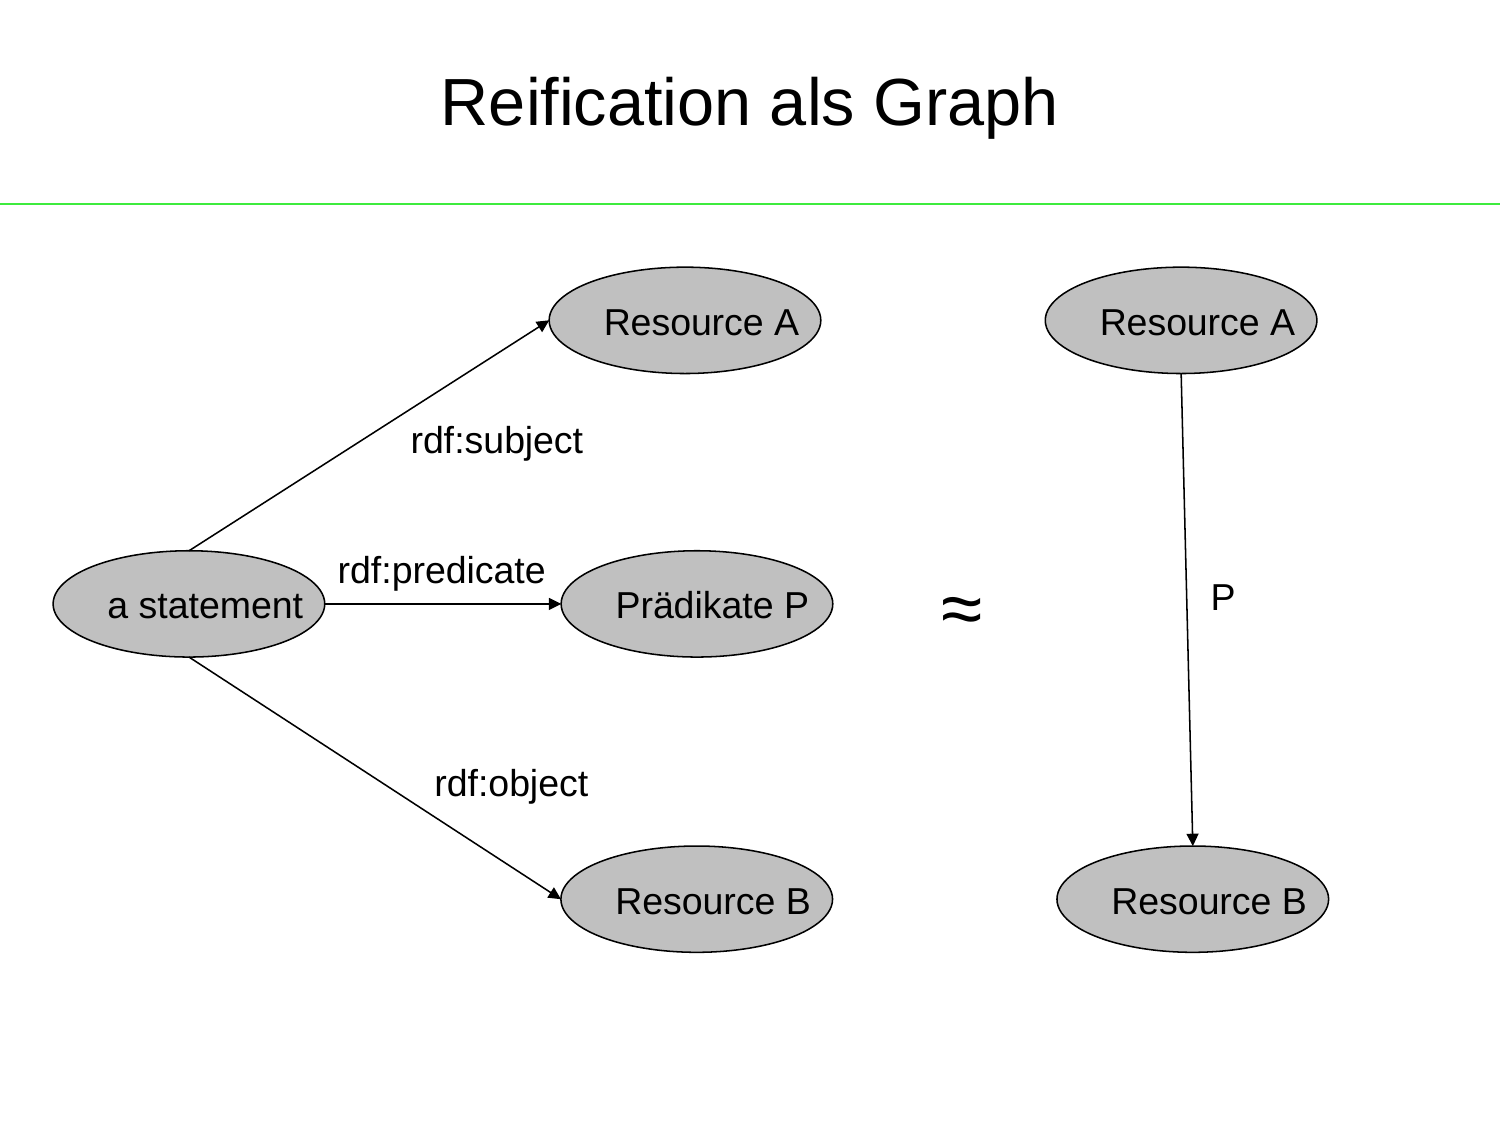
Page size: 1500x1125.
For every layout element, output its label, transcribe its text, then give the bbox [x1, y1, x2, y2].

text_box P [1195, 565, 1251, 627]
text_box rdf:object [419, 751, 604, 812]
text_box rdf:subject [395, 408, 599, 470]
text_box ≈ [926, 551, 998, 658]
text_box Resource A [549, 267, 821, 374]
text_box Resource A [1045, 267, 1317, 374]
text_box Resource B [1056, 846, 1329, 953]
text_box a statement [53, 550, 325, 658]
title Reification als Graph [75, 49, 1426, 155]
text_box rdf:predicate [322, 538, 561, 600]
text_box Prädikate P [561, 550, 833, 658]
text_box Resource B [560, 846, 833, 953]
